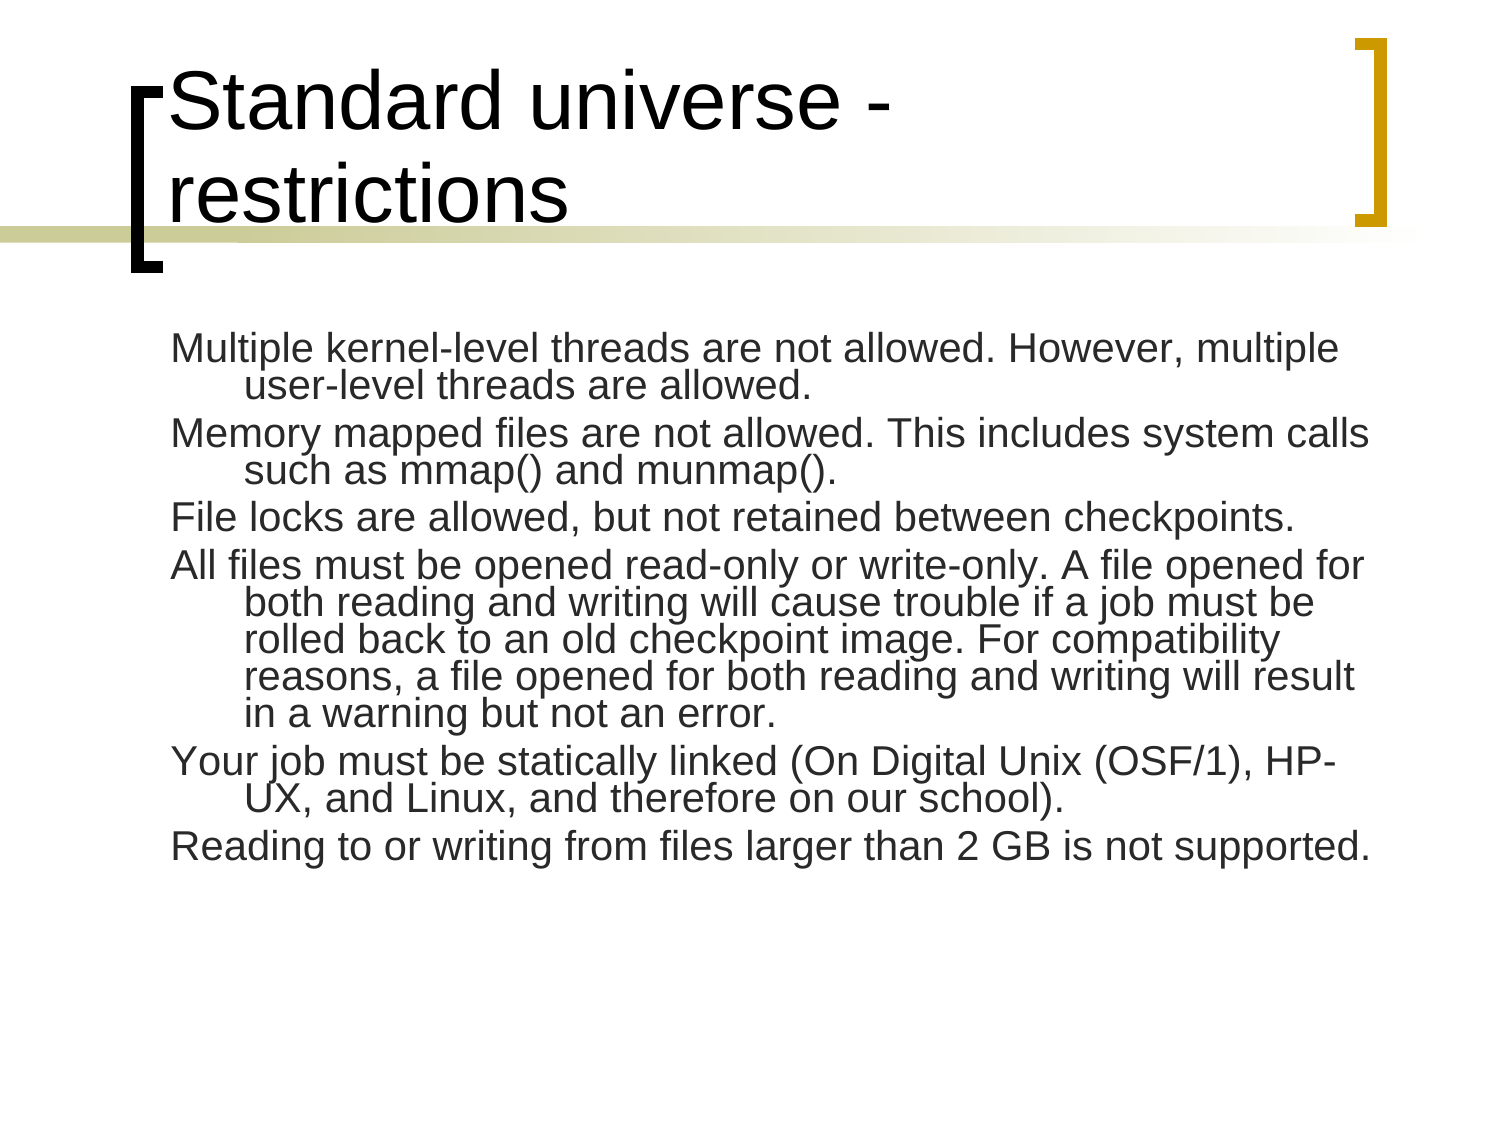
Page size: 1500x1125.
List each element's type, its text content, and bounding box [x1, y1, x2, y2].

list Multiple kernel-level threads are not allowed. However, multiple user-level threads are allowed. Memory mapped files are not allowed. This includes system calls such as mmap() and munmap(). File locks are allowed, but not retained between checkpoints. All files must be opened read-only or write-only. A file opened for both reading and writing will cause trouble if a job must be rolled back to an old checkpoint image. For compatibility reasons, a file opened for both reading and writing will result in a warning but not an error. Your job must be statically linked (On Digital Unix (OSF/1), HP-UX, and Linux, and therefore on our school). Reading to or writing from files larger than 2 GB is not supported. [155, 324, 1413, 1073]
title Standard universe - restrictions [152, 15, 1328, 248]
